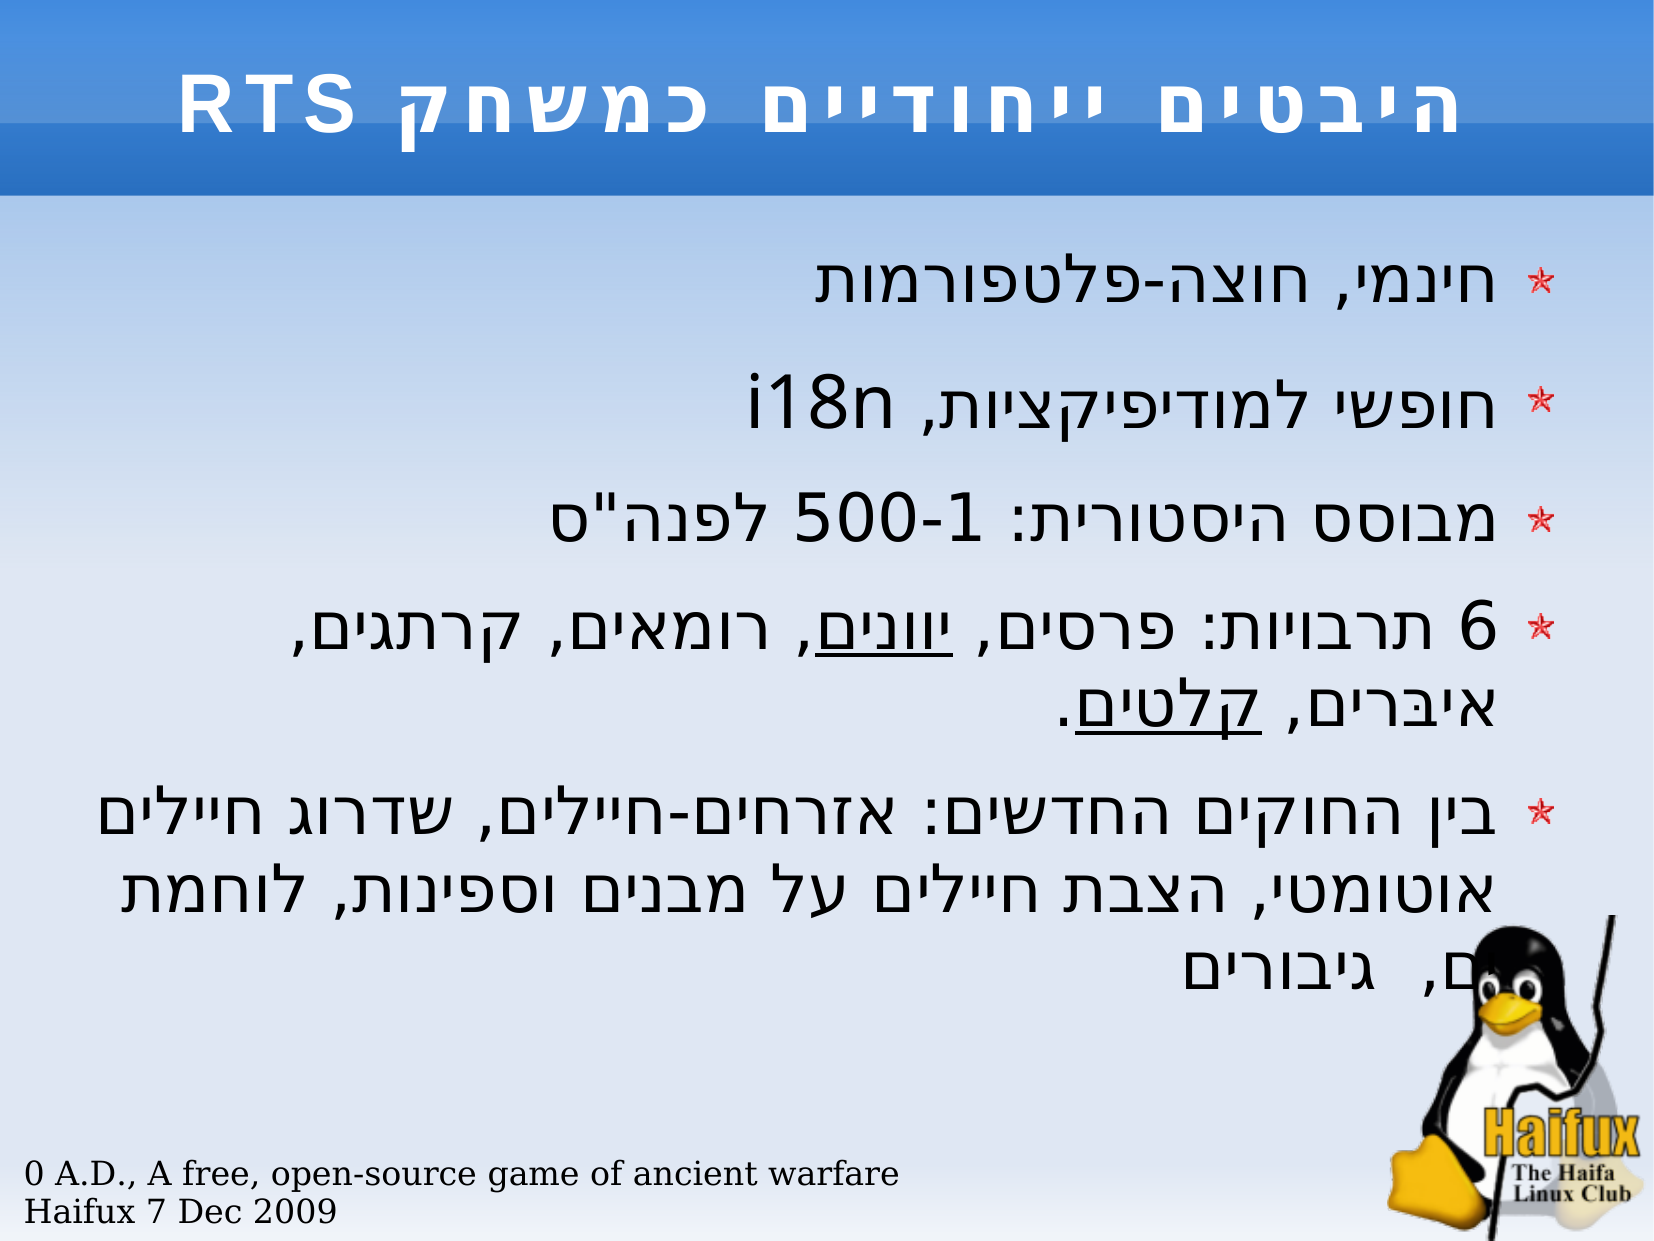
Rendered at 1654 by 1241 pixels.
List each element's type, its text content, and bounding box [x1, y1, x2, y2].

title היבטים ייחודיים כמשחק RTS [29, 29, 1625, 178]
picture [0, 0, 1654, 1241]
list חינמי, חוצה-פלטפורמות חופשי למודיפיקציות, i18n מבוסס היסטורית: 500-1 לפנה"ס 6 תרבויות: פרסים, יוונים, רומאים, קרתגים, איבּרים, קלטים. בין החוקים החדשים: אזרחים-חיילים, שדרוג חיילים אוטומטי, הצבת חיילים על מבנים וספינות, לוחמת ים, גיבורים [82, 240, 1571, 1099]
